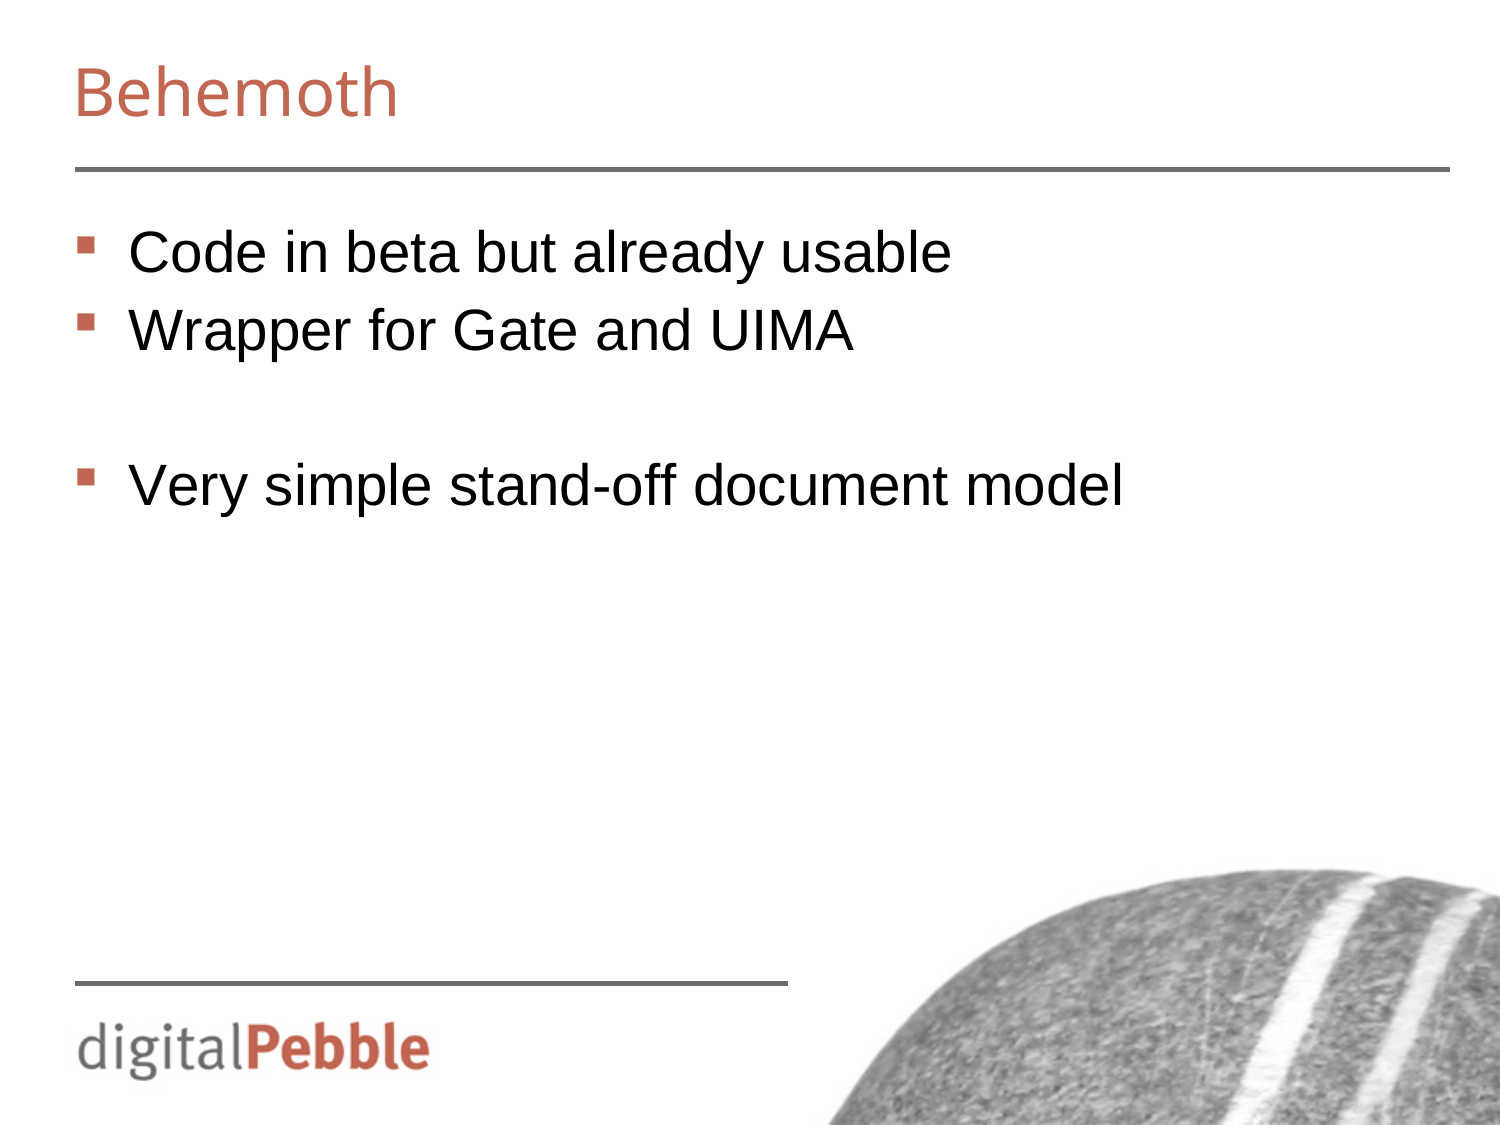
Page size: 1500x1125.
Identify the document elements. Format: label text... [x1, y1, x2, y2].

title Behemoth [57, 37, 1438, 174]
list Code in beta but already usable Wrapper for Gate and UIMA Very simple stand-off document model [57, 212, 1438, 945]
picture [0, 0, 1500, 1125]
